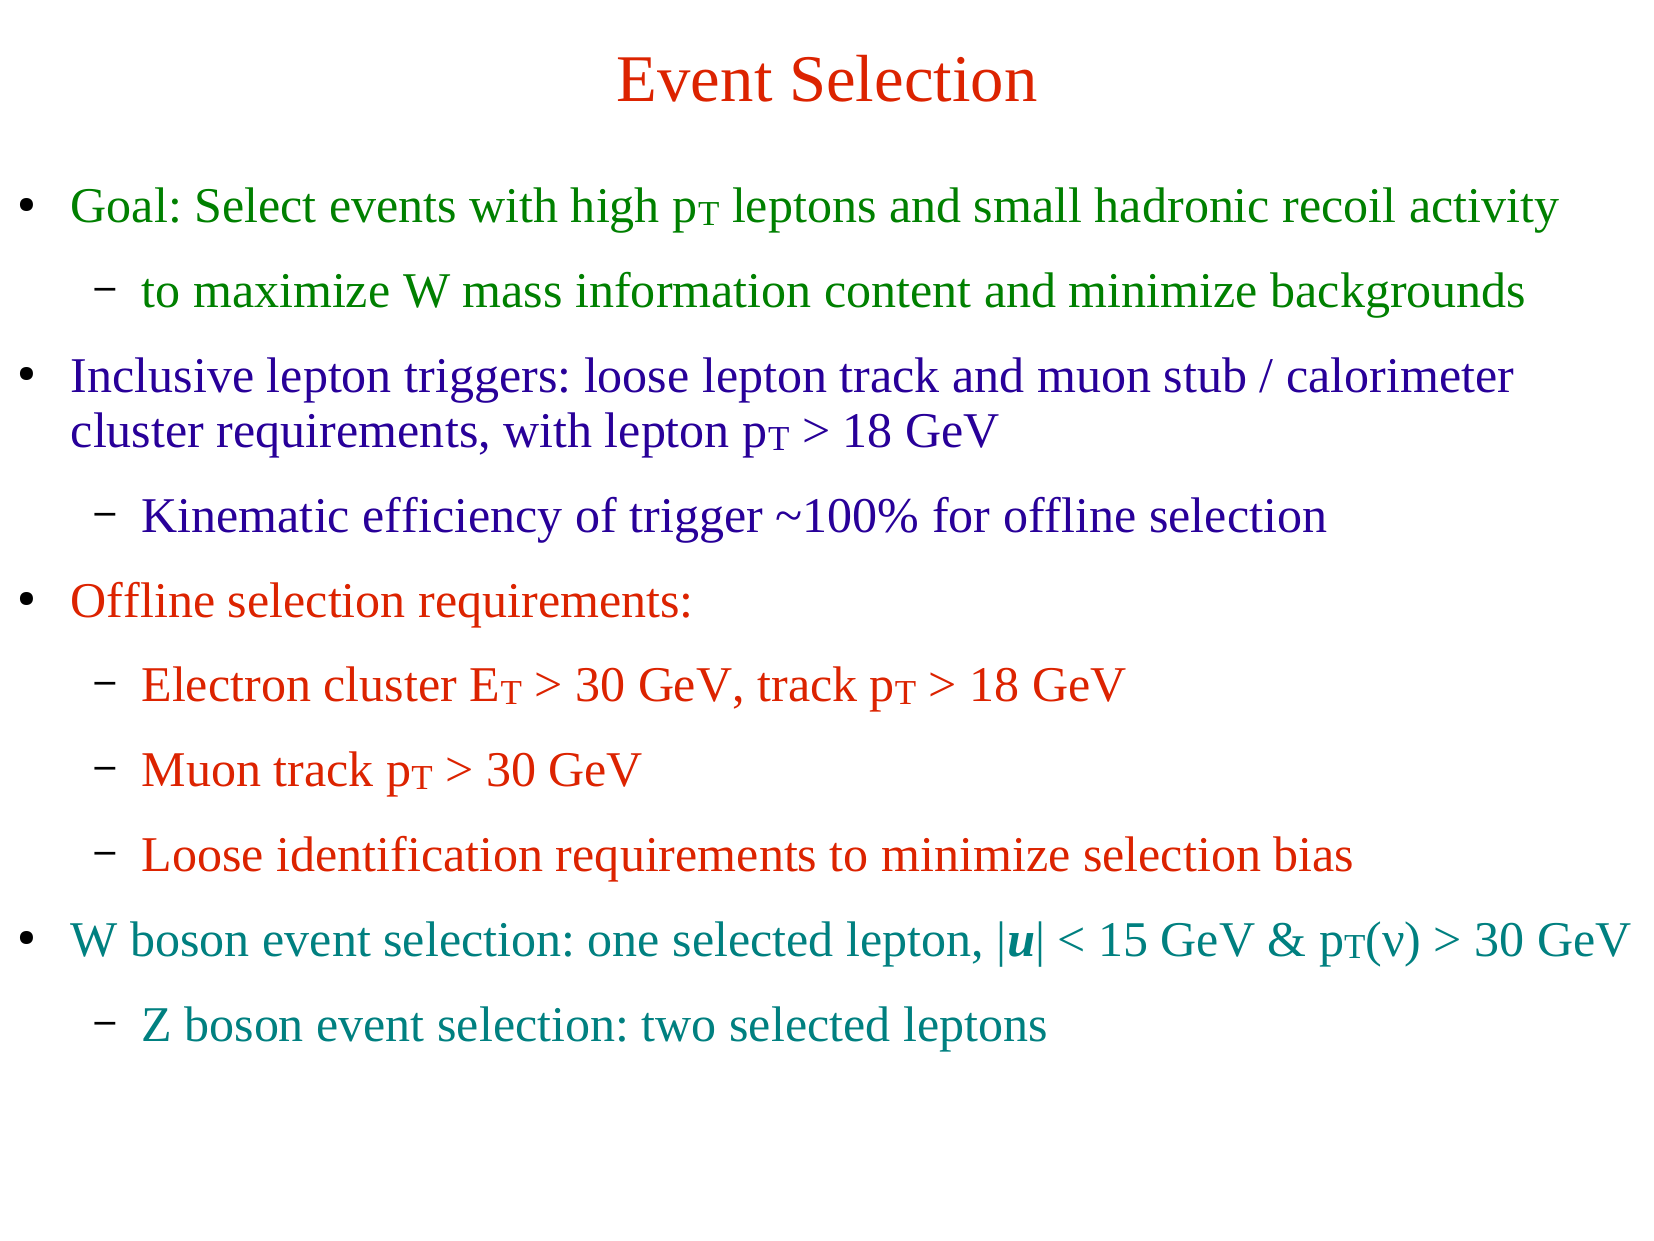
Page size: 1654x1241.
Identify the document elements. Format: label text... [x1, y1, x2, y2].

title Event Selection [121, 26, 1534, 133]
list Goal: Select events with high pT leptons and small hadronic recoil activity to maximize W mass information content and minimize backgrounds Inclusive lepton triggers: loose lepton track and muon stub / calorimeter cluster requirements, with lepton pT > 18 GeV Kinematic efficiency of trigger ~100% for offline selection Offline selection requirements: Electron cluster ET > 30 GeV, track pT > 18 GeV Muon track pT > 30 GeV Loose identification requirements to minimize selection bias W boson event selection: one selected lepton, |u| < 15 GeV & pT(ν) > 30 GeV Z boson event selection: two selected leptons [0, 178, 1654, 1241]
